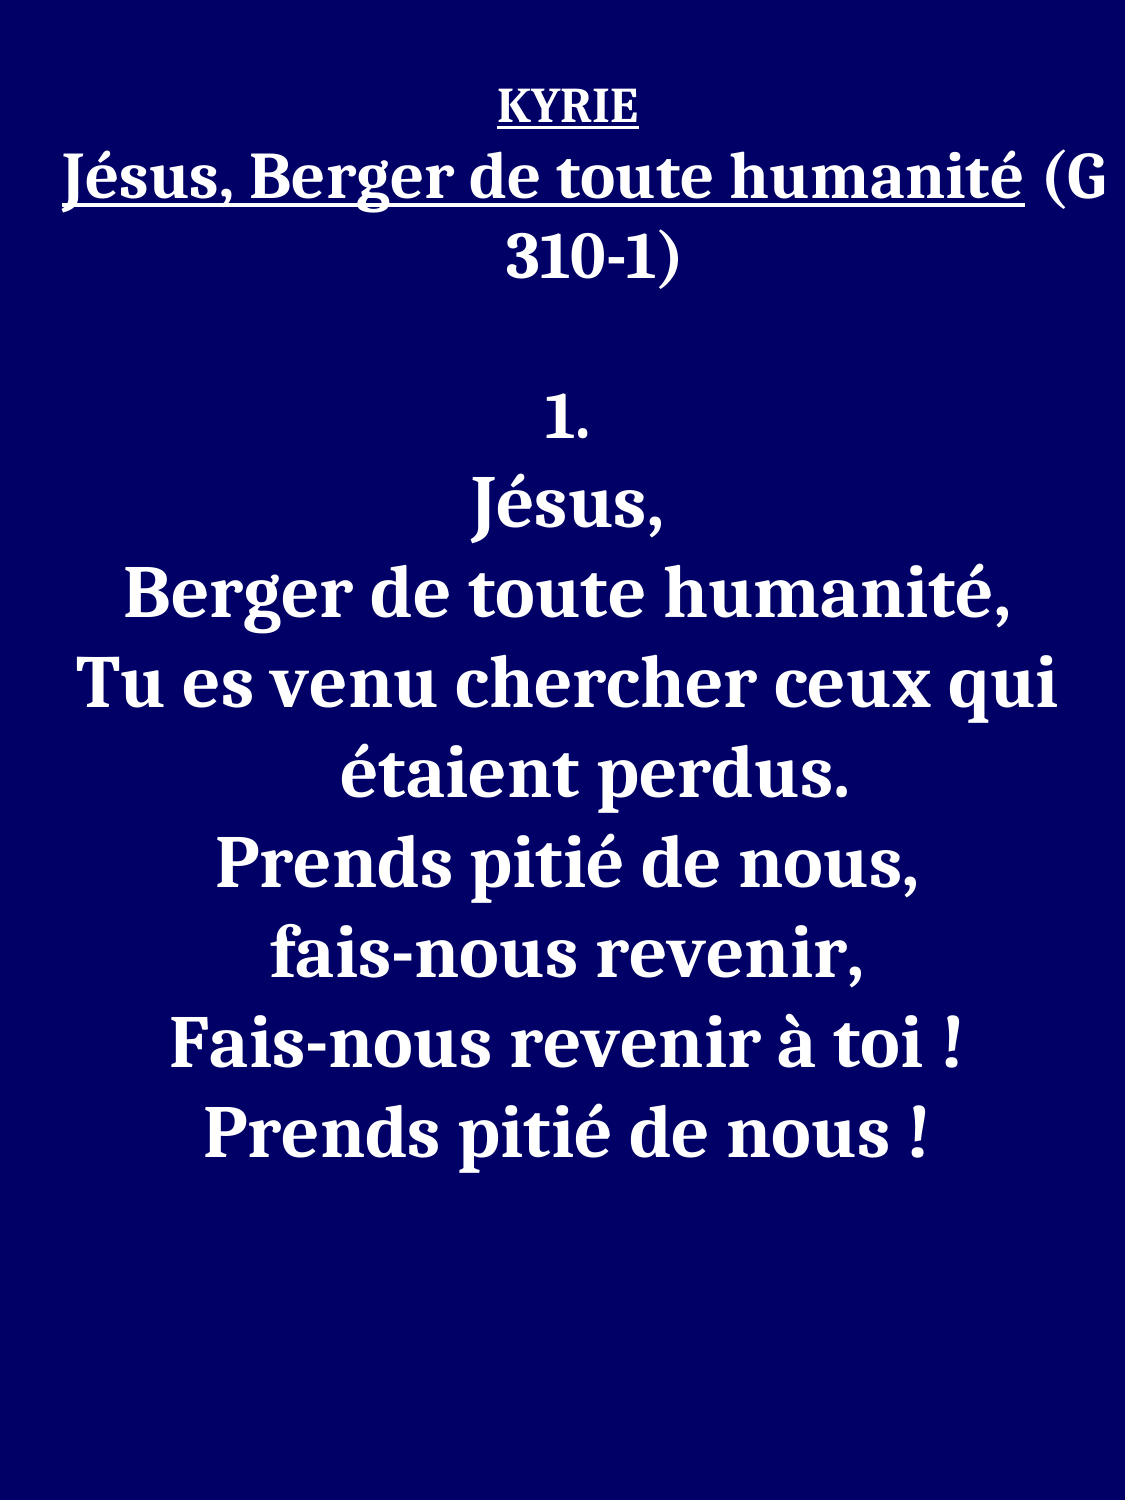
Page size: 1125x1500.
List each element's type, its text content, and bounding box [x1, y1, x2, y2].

text_box KYRIE Jésus, Berger de toute humanité (G 310-1) 1. Jésus, Berger de toute humanité, Tu es venu chercher ceux qui étaient perdus. Prends pitié de nous, fais-nous revenir, Fais-nous revenir à toi ! Prends pitié de nous ! [10, 64, 1125, 1448]
